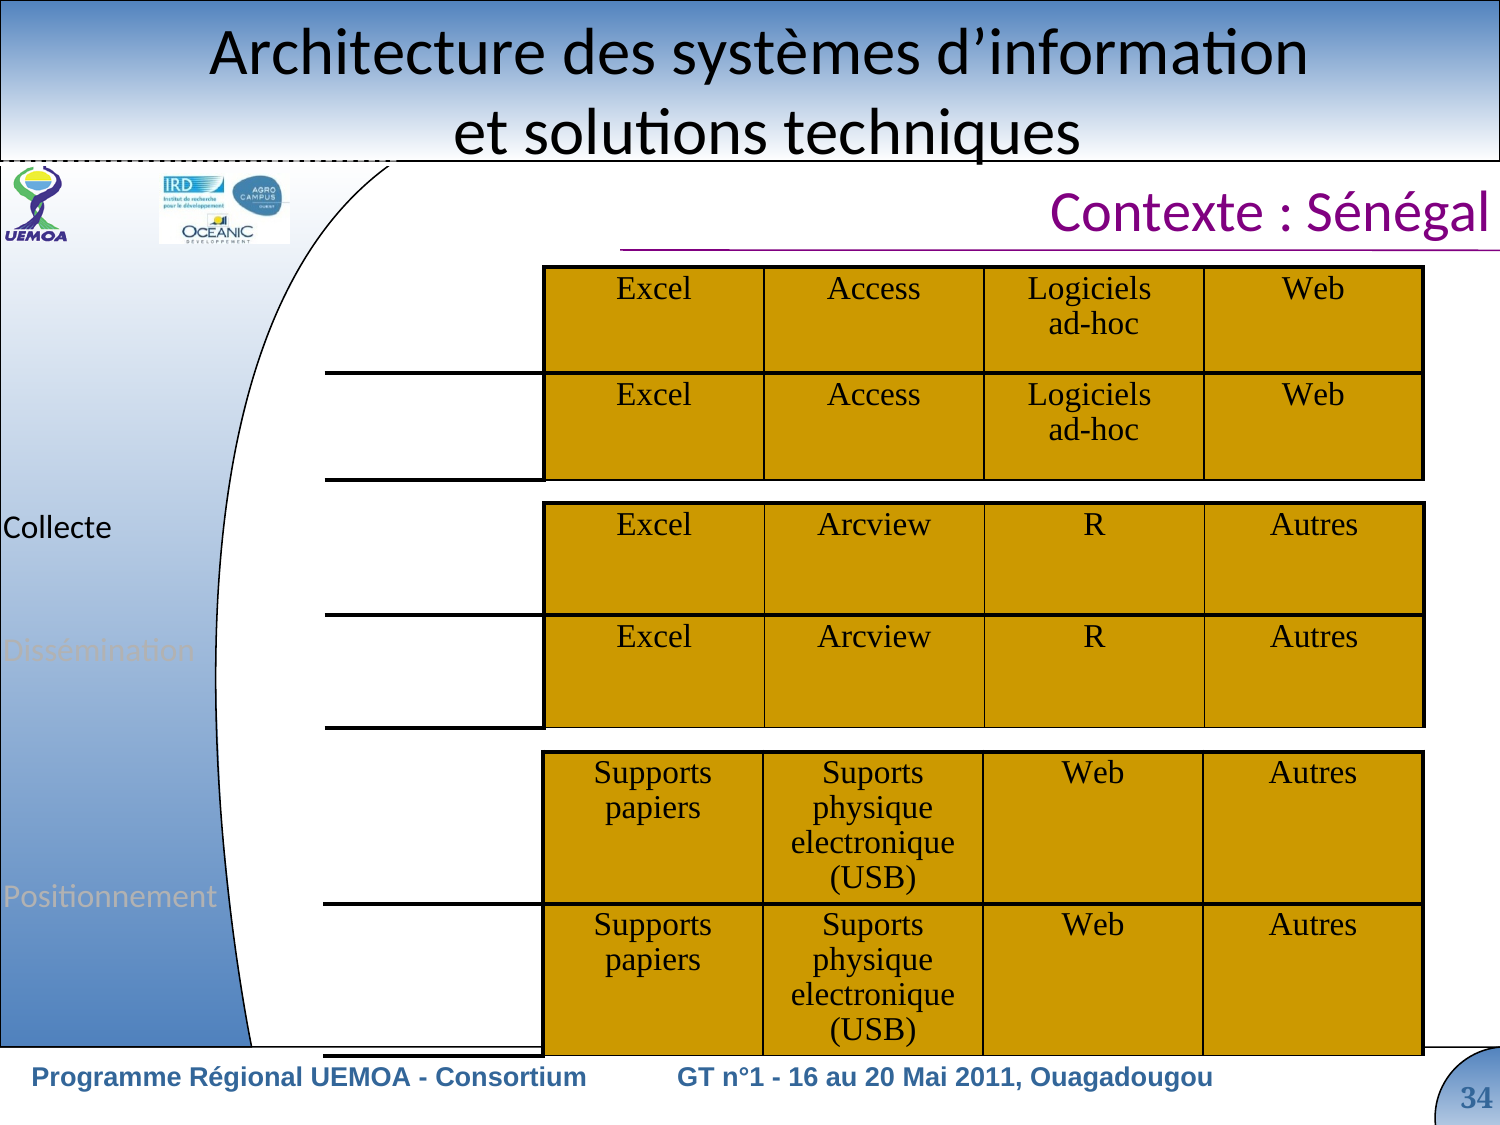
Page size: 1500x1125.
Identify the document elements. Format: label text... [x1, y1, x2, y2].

table_cell Web [1205, 375, 1421, 479]
table_header [323, 752, 541, 902]
table_header Supports papiers [545, 754, 762, 902]
table_header Excel [546, 269, 763, 371]
table_header R [985, 505, 1204, 613]
table_header Collecte Dissémination Positionnement [0, 497, 313, 1045]
table_header Web [1205, 269, 1421, 371]
text_box Architecture des systèmes d’information et solutions techniques [53, 0, 1483, 161]
table_cell Autres [1204, 906, 1421, 1055]
table_header Autres [1205, 505, 1422, 613]
table_header Excel [546, 505, 764, 613]
text_box Contexte : Sénégal [265, 165, 1500, 251]
table_header Access [765, 269, 983, 371]
picture [159, 173, 265, 244]
table_cell Web [984, 906, 1202, 1055]
table_cell R [985, 617, 1204, 727]
table_header Arcview [765, 505, 984, 613]
table_cell Excel [546, 375, 763, 479]
table_cell Suports physique electronique (USB) [764, 906, 982, 1055]
picture [0, 166, 73, 244]
table_header Autres [1204, 754, 1421, 902]
table_header Suports physique electronique (USB) [764, 754, 982, 902]
table_header [325, 267, 542, 371]
table_cell Autres [1205, 617, 1422, 727]
table_cell [323, 906, 541, 1054]
table_header Logiciels ad-hoc [985, 269, 1203, 371]
table_cell Access [765, 375, 983, 479]
table_cell Supports papiers [545, 906, 762, 1055]
table_header Web [984, 754, 1202, 902]
table_cell Arcview [765, 617, 984, 727]
table_cell Logiciels ad-hoc [985, 375, 1203, 479]
table_cell Excel [546, 617, 764, 727]
table_cell [325, 617, 542, 726]
table_header [325, 503, 542, 613]
table_cell [325, 375, 542, 478]
